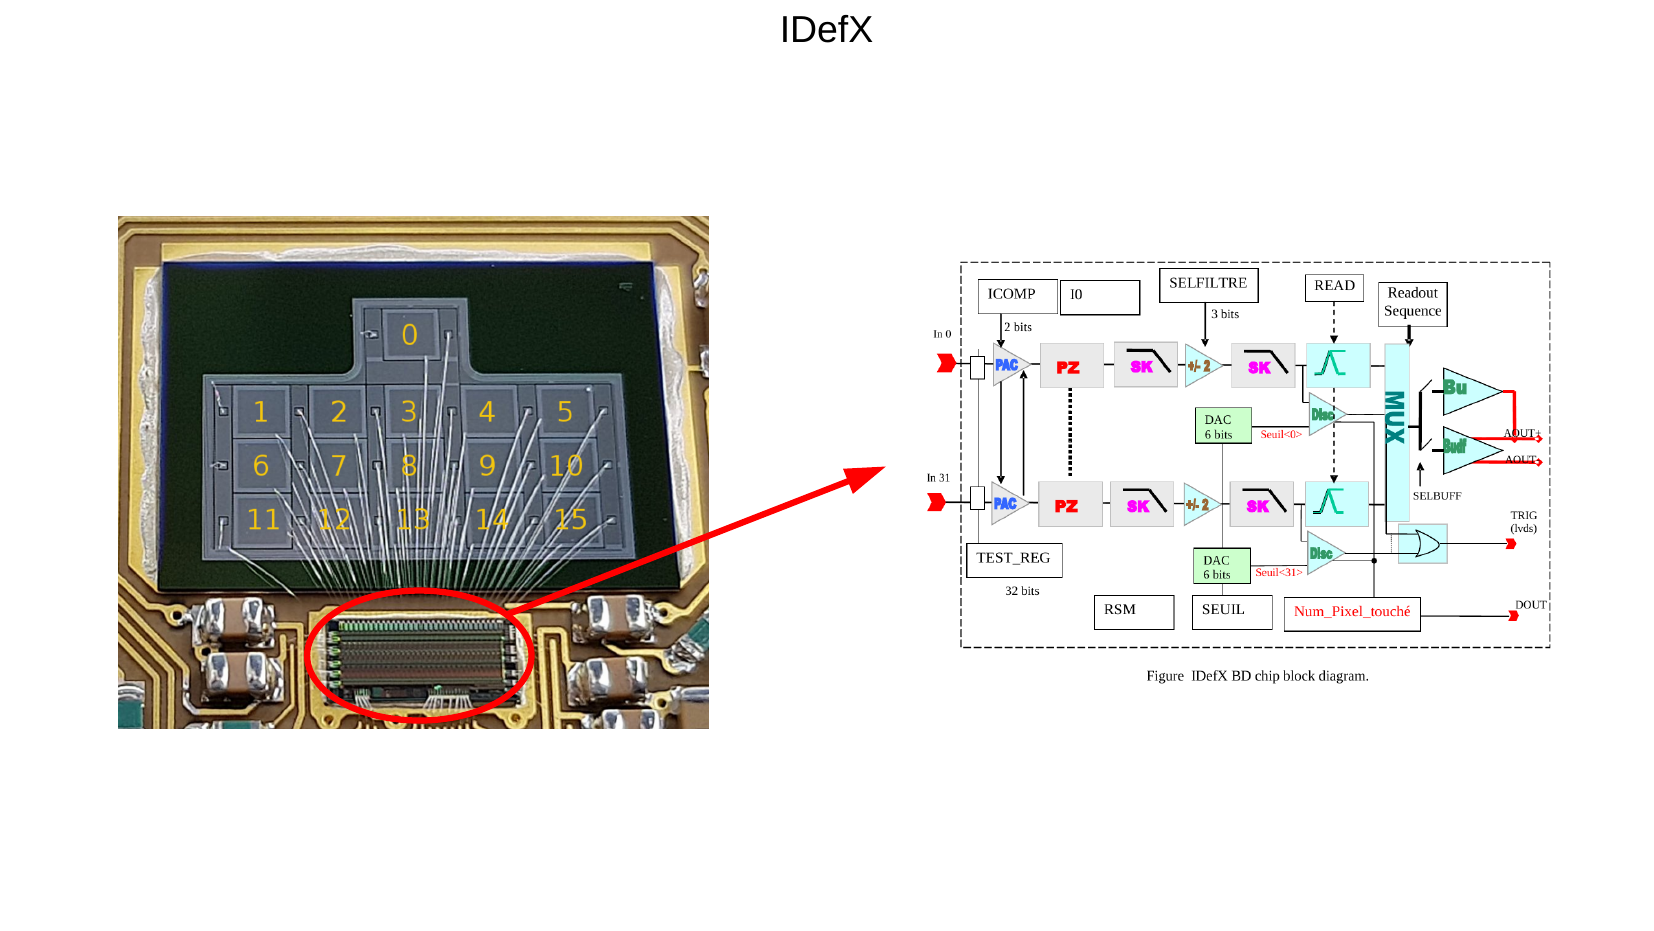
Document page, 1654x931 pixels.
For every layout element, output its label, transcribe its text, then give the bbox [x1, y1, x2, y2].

picture [885, 240, 1595, 693]
text_box IDefX [765, 1, 889, 58]
picture [311, 594, 528, 717]
picture [118, 216, 709, 729]
